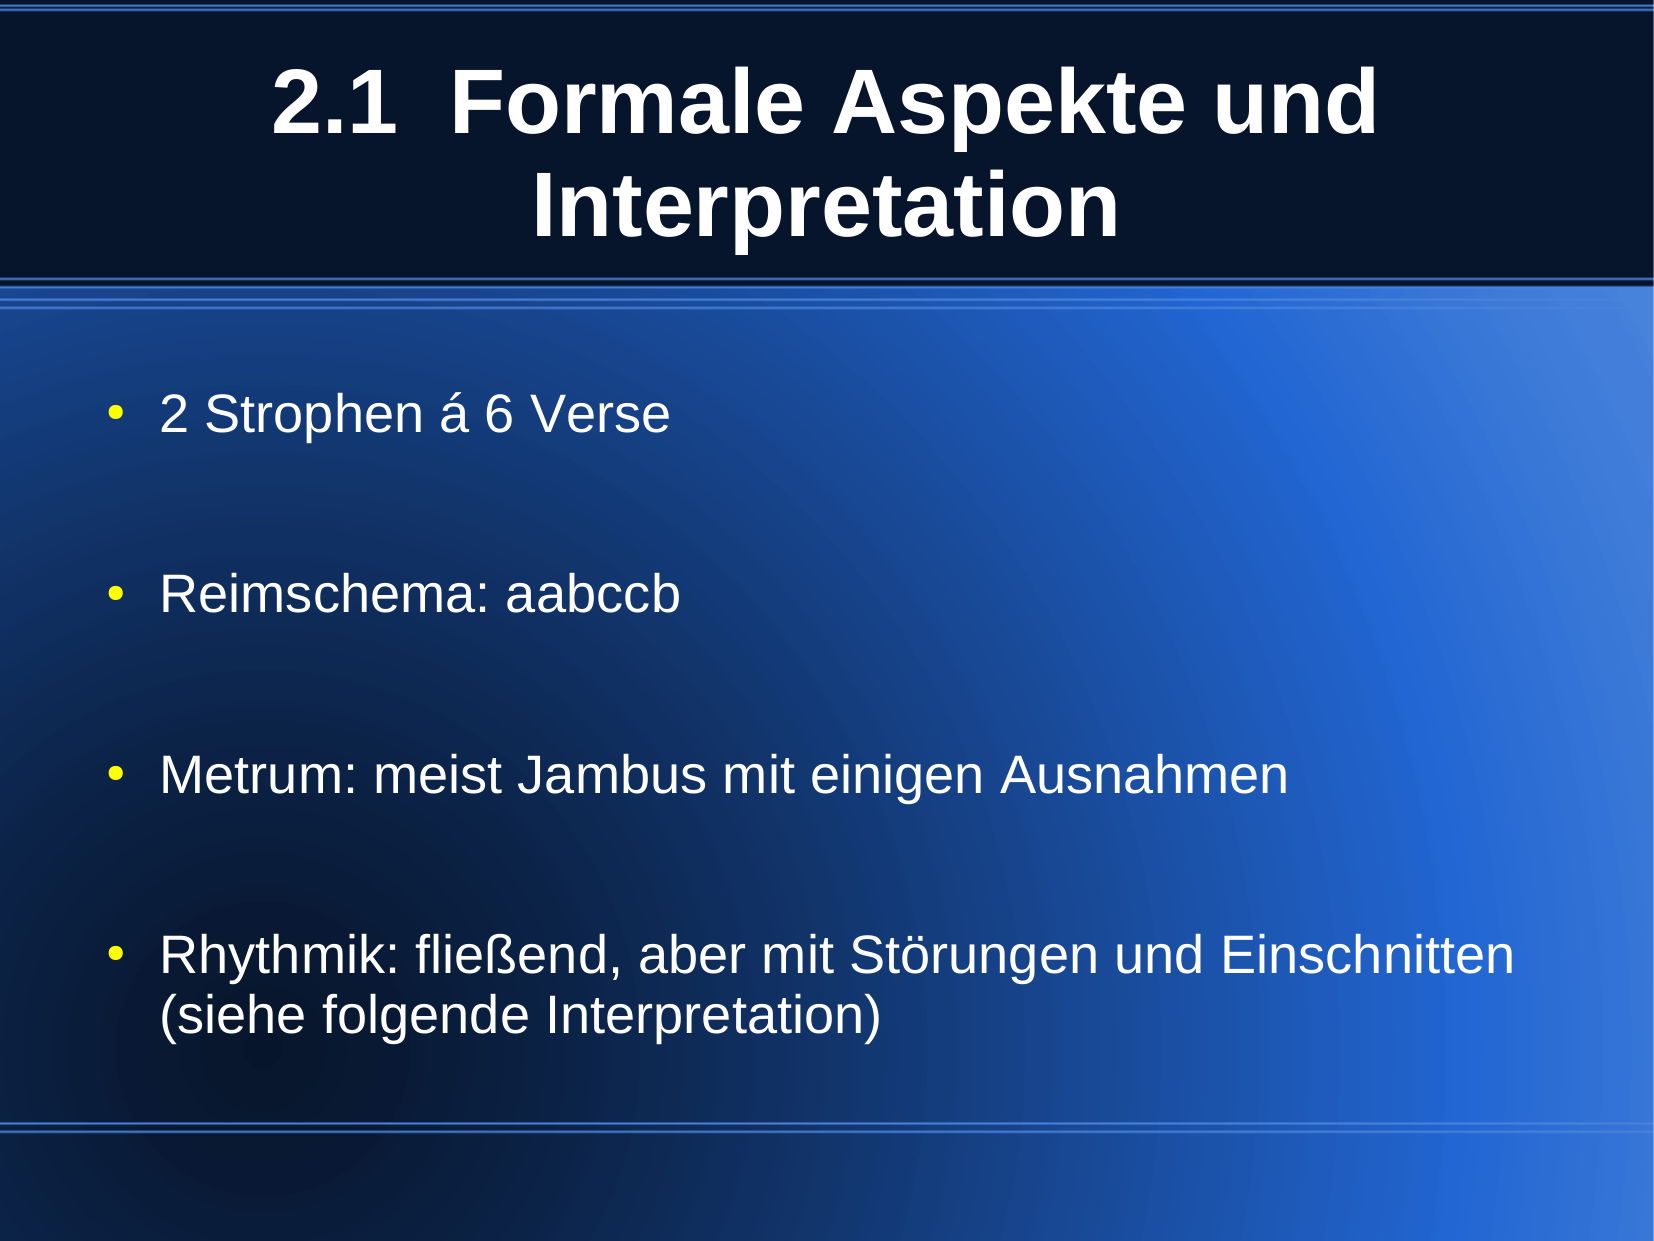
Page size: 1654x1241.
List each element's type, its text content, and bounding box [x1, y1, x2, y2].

title 2.1 Formale Aspekte und Interpretation [82, 49, 1571, 257]
list 2 Strophen á 6 Verse Reimschema: aabccb Metrum: meist Jambus mit einigen Ausnahmen Rhythmik: fließend, aber mit Störungen und Einschnitten (siehe folgende Interpretation) [88, 383, 1577, 1136]
picture [0, 0, 1654, 1241]
